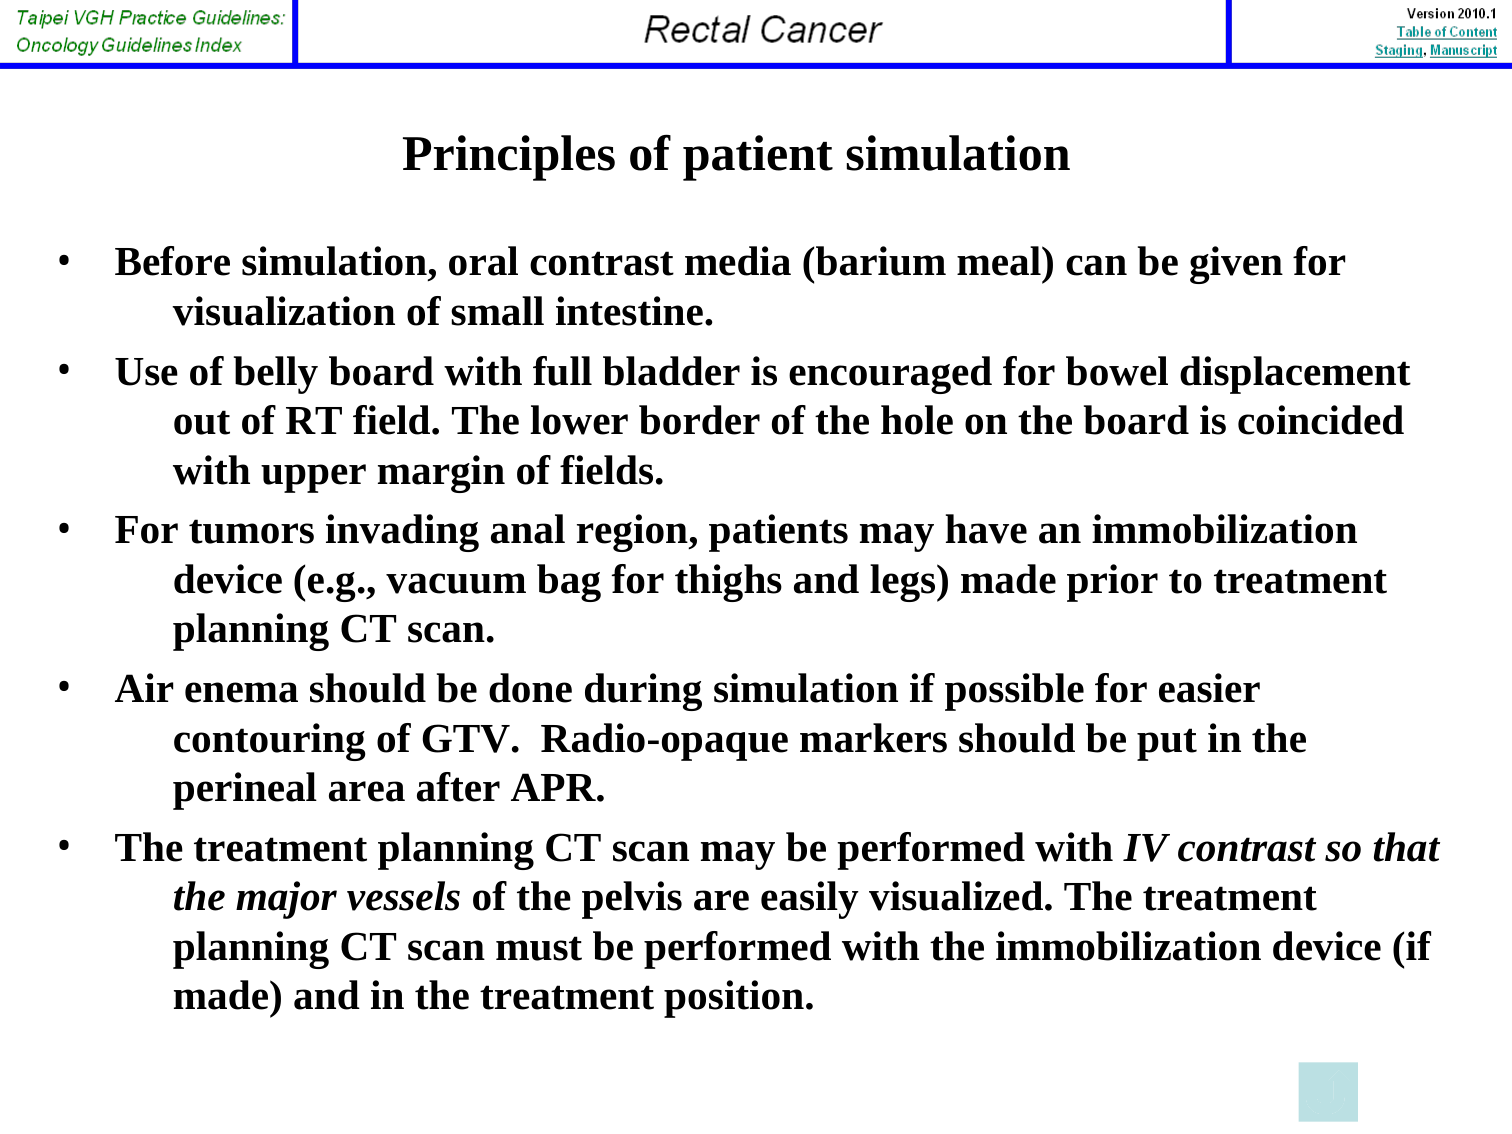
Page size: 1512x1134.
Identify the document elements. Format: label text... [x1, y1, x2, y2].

list Before simulation, oral contrast media (barium meal) can be given for visualization of small intestine. Use of belly board with full bladder is encouraged for bowel displacement out of RT field. The lower border of the hole on the board is coincided with upper margin of fields. For tumors invading anal region, patients may have an immobilization device (e.g., vacuum bag for thighs and legs) made prior to treatment planning CT scan. Air enema should be done during simulation if possible for easier contouring of GTV. Radio-opaque markers should be put in the perineal area after APR. The treatment planning CT scan may be performed with IV contrast so that the major vessels of the pelvis are easily visualized. The treatment planning CT scan must be performed with the immobilization device (if made) and in the treatment position. [41, 227, 1467, 1029]
title Principles of patient simulation [112, 99, 1375, 200]
